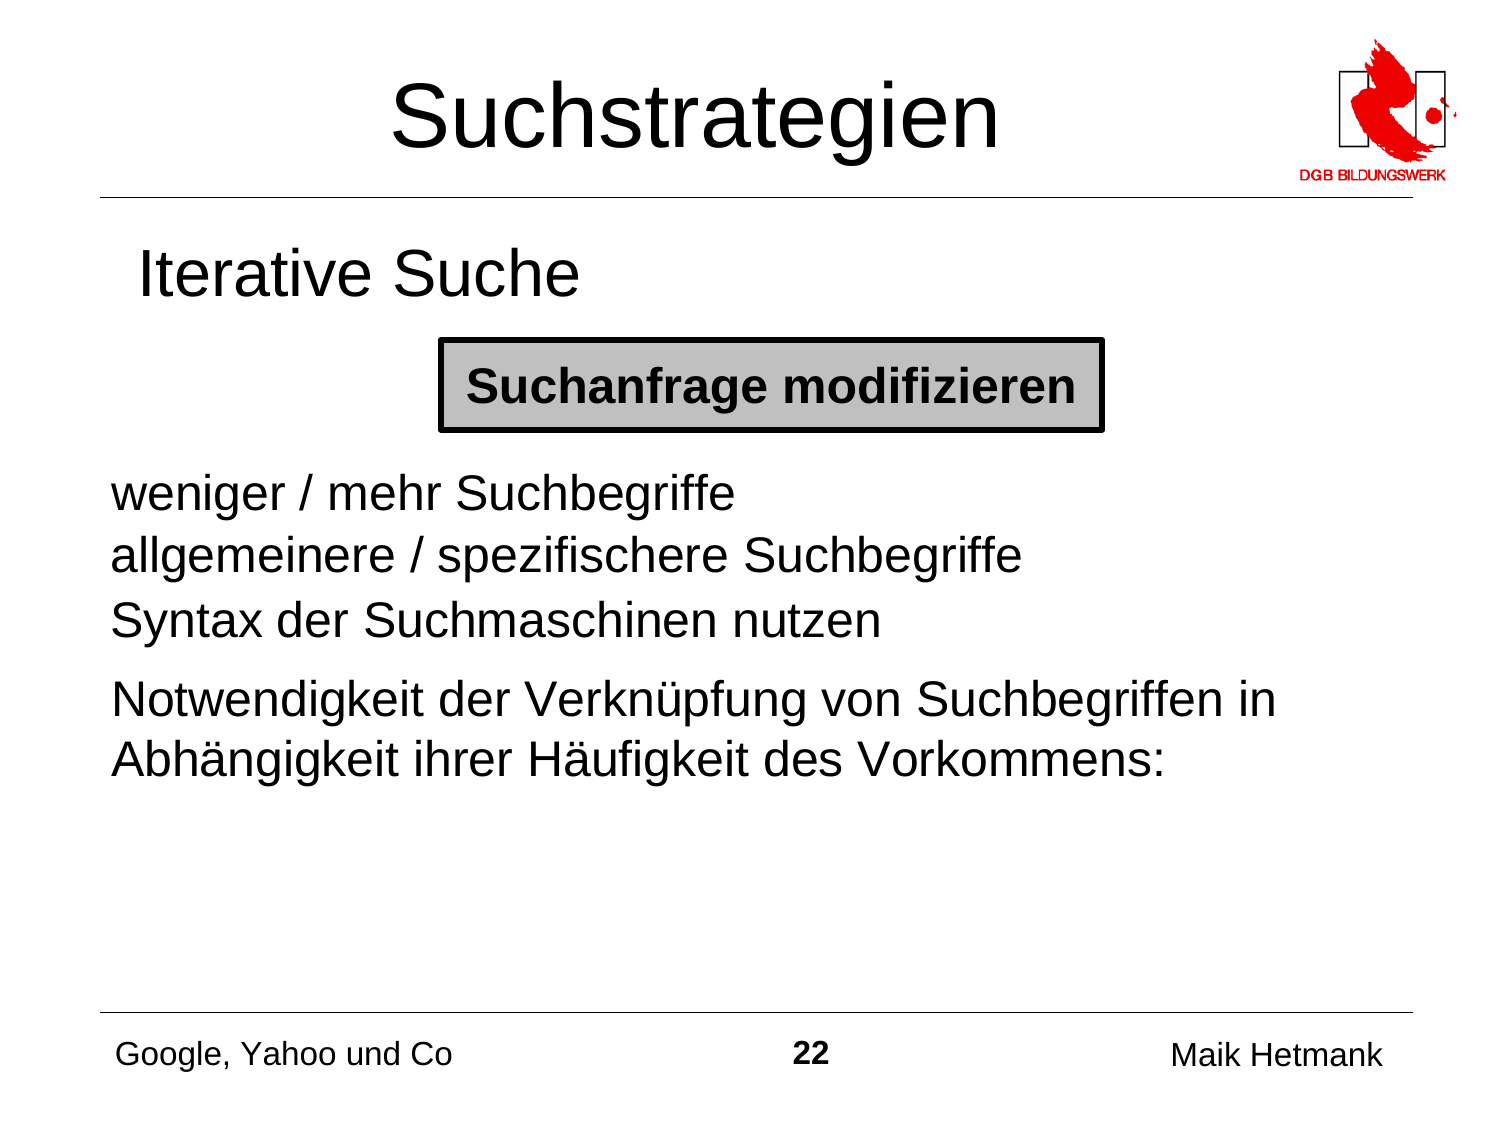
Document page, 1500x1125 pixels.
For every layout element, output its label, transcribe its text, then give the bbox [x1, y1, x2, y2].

text_box Suchanfrage modifizieren [440, 340, 1103, 430]
text_box Syntax der Suchmaschinen nutzen [110, 588, 1366, 649]
text_box Iterative Suche [137, 230, 1407, 307]
text_box allgemeinere / spezifischere Suchbegriffe [110, 523, 1366, 584]
text_box weniger / mehr Suchbegriffe [111, 460, 1404, 521]
text_box Notwendigkeit der Verknüpfung von Suchbegriffen in Abhängigkeit ihrer Häufigkeit des Vorkommens: [111, 667, 1404, 784]
picture [1299, 37, 1457, 181]
title Suchstrategien [87, 49, 1305, 175]
